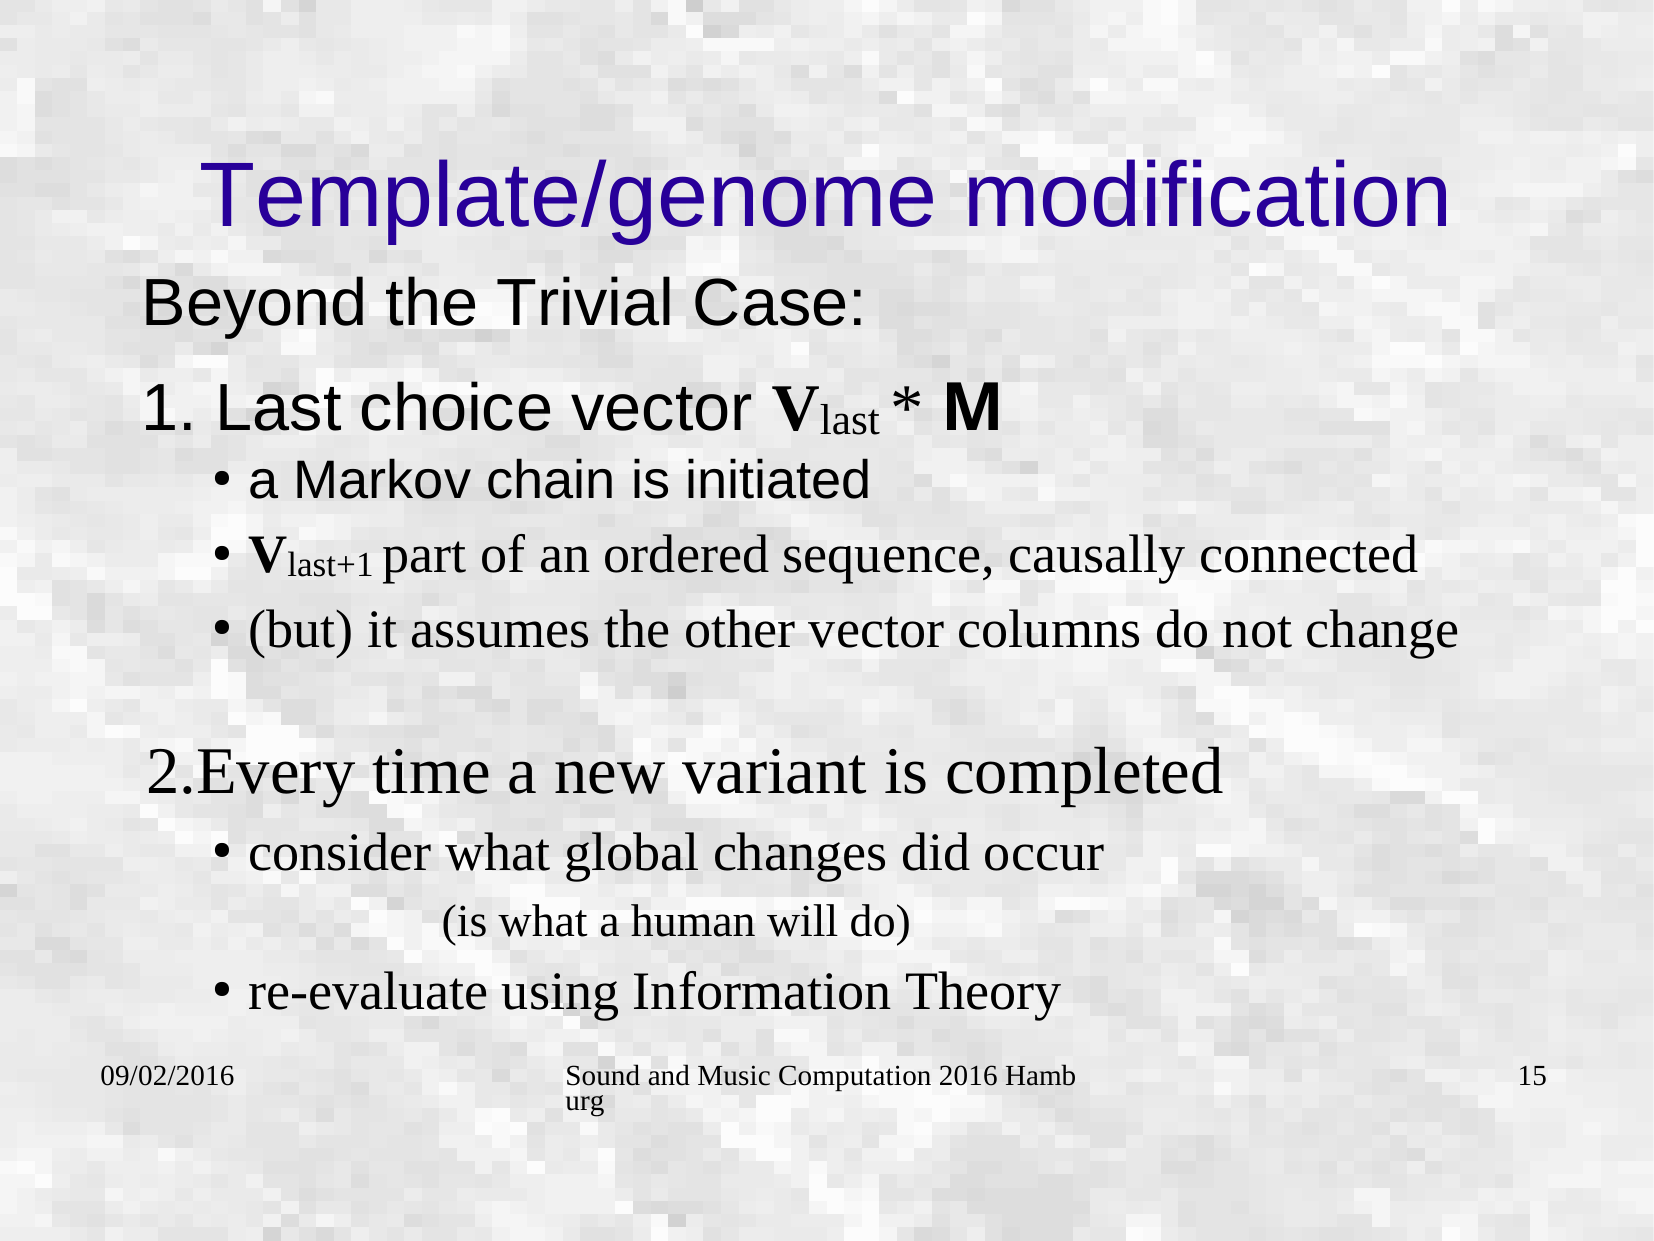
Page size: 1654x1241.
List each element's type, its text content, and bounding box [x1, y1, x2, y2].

title Template/genome modification [118, 98, 1536, 291]
subtitle Beyond the Trivial Case: Last choice vector Vlast * M a Markov chain is initiated Vlast+1 part of an ordered sequence, causally connected (but) it assumes the other vector columns do not change 2.Every time a new variant is completed consider what global changes did occur (is what a human will do) re-evaluate using Information Theory [141, 257, 1501, 1193]
picture [0, 0, 1654, 1241]
